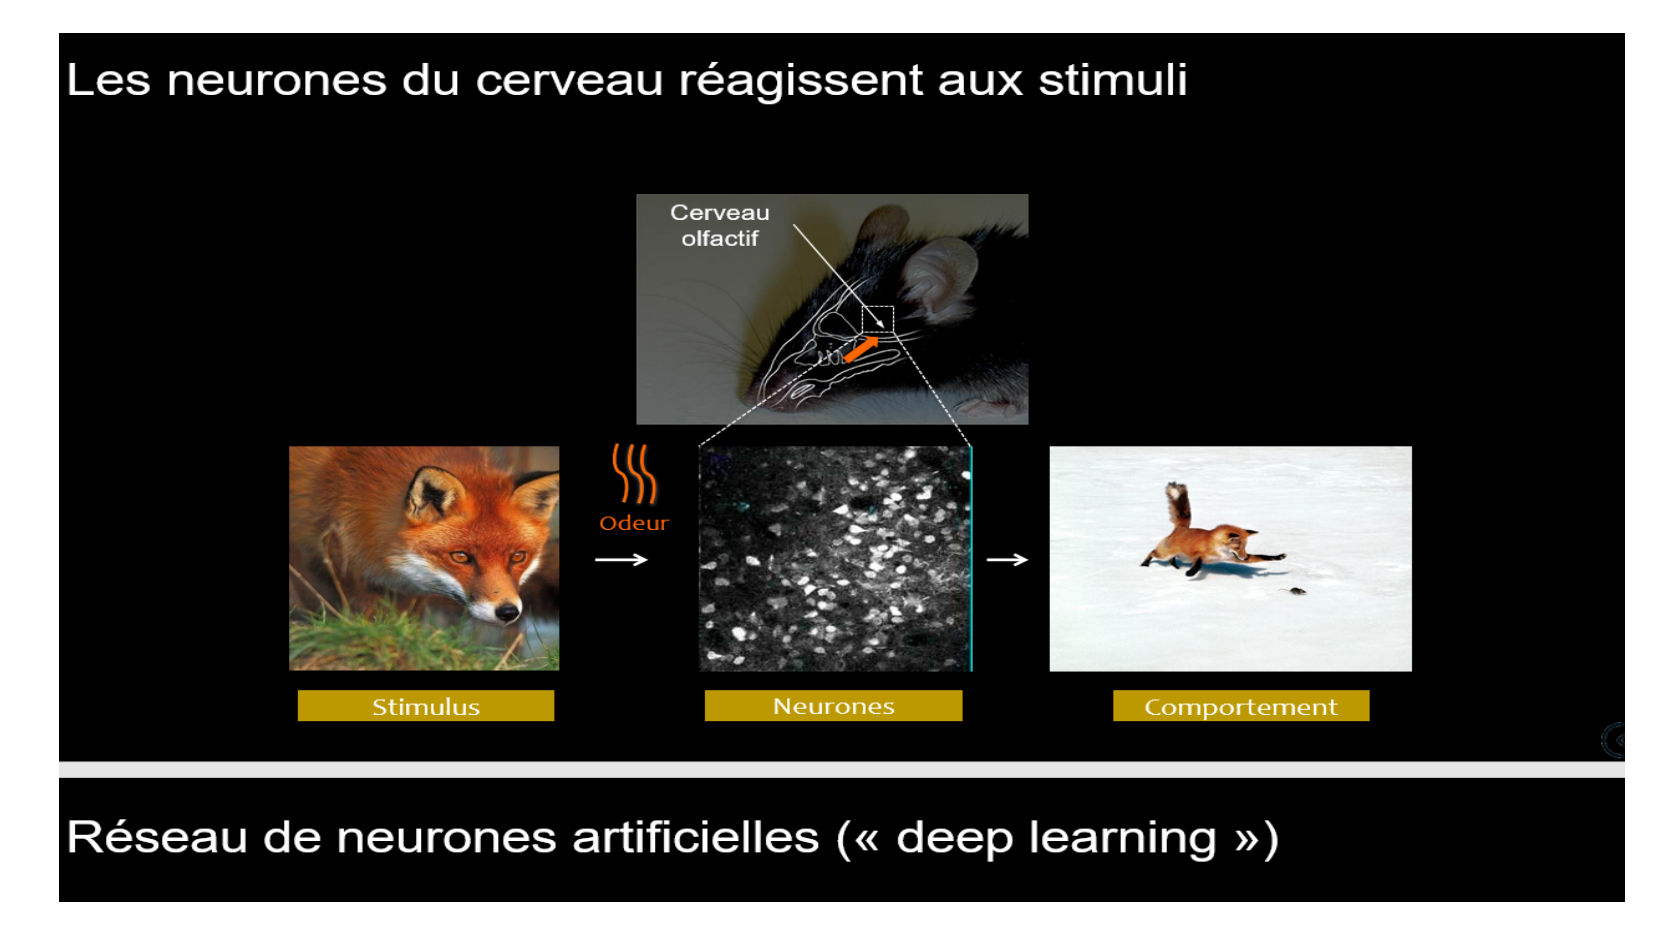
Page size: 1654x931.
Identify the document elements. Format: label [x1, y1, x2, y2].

picture [59, 33, 1625, 902]
